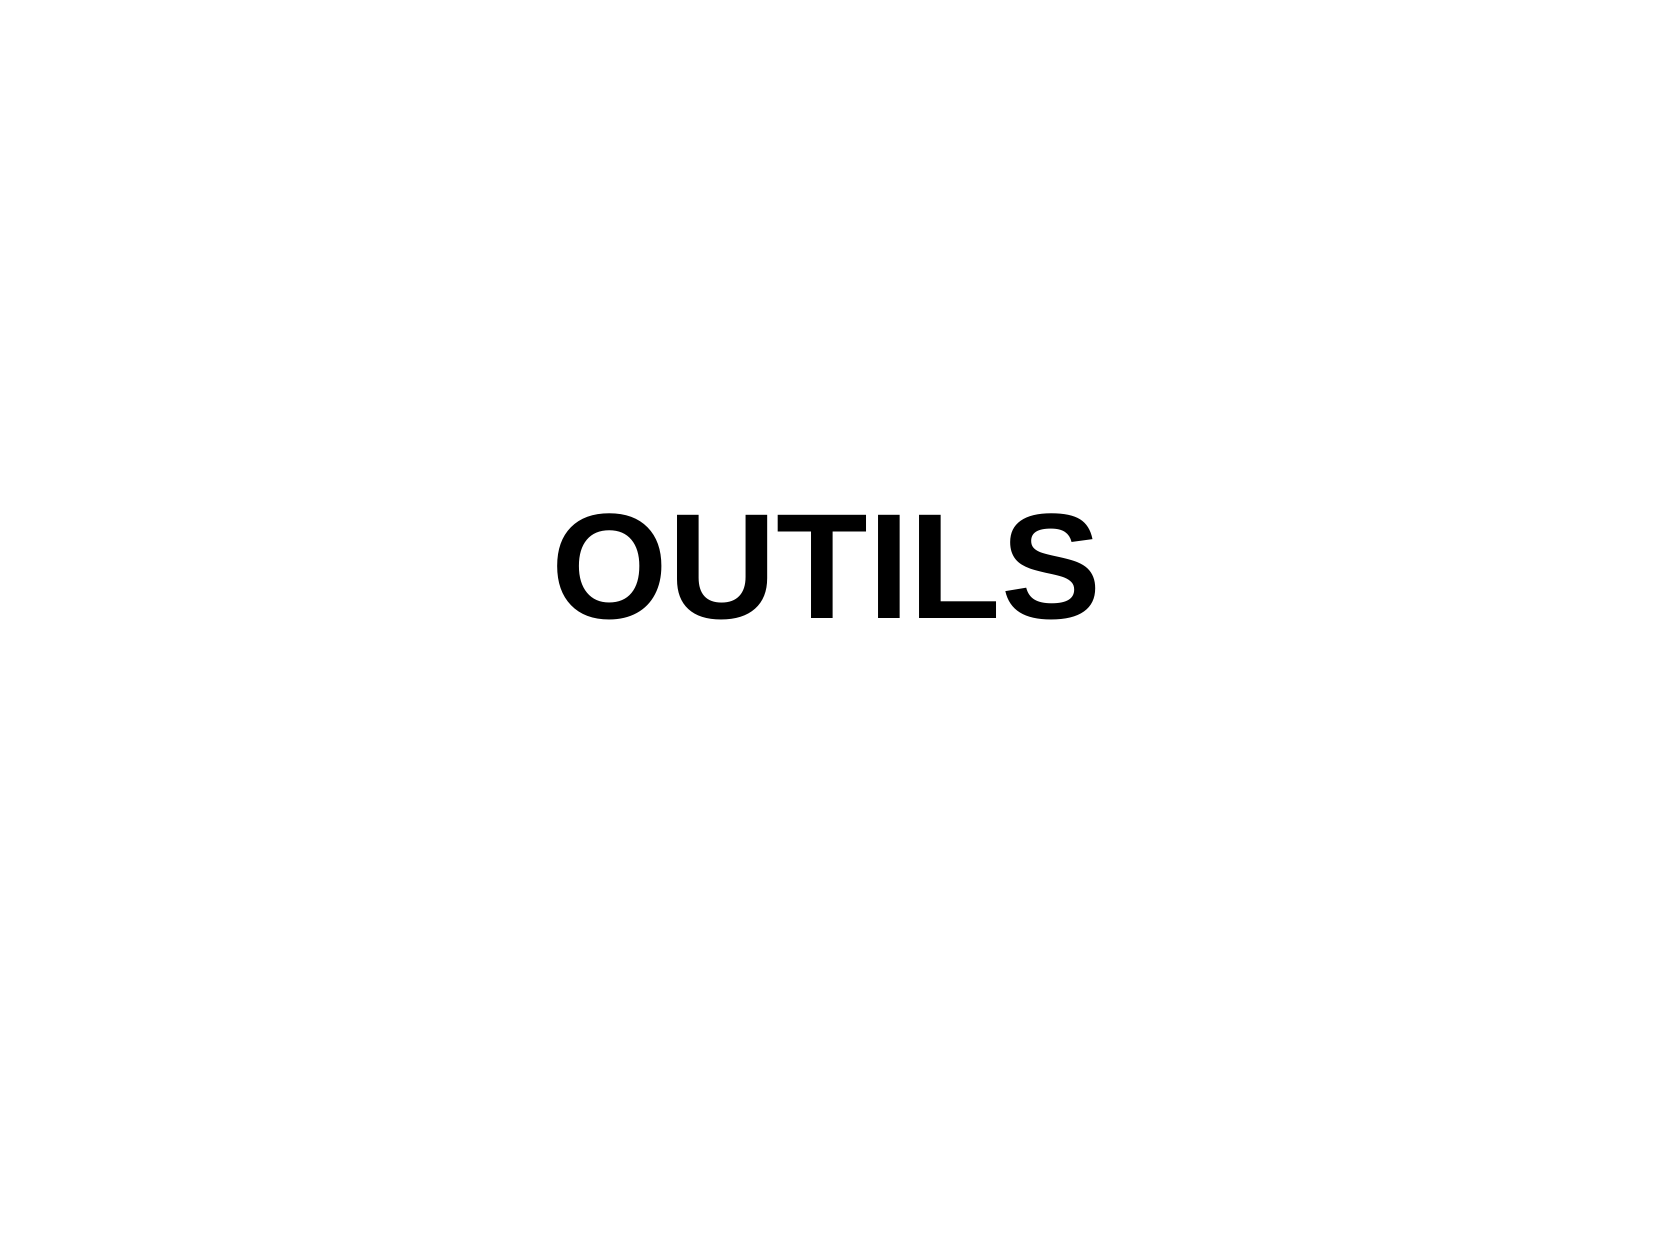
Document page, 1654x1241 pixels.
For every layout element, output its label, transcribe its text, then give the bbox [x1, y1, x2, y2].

title OUTILS [82, 462, 1571, 670]
